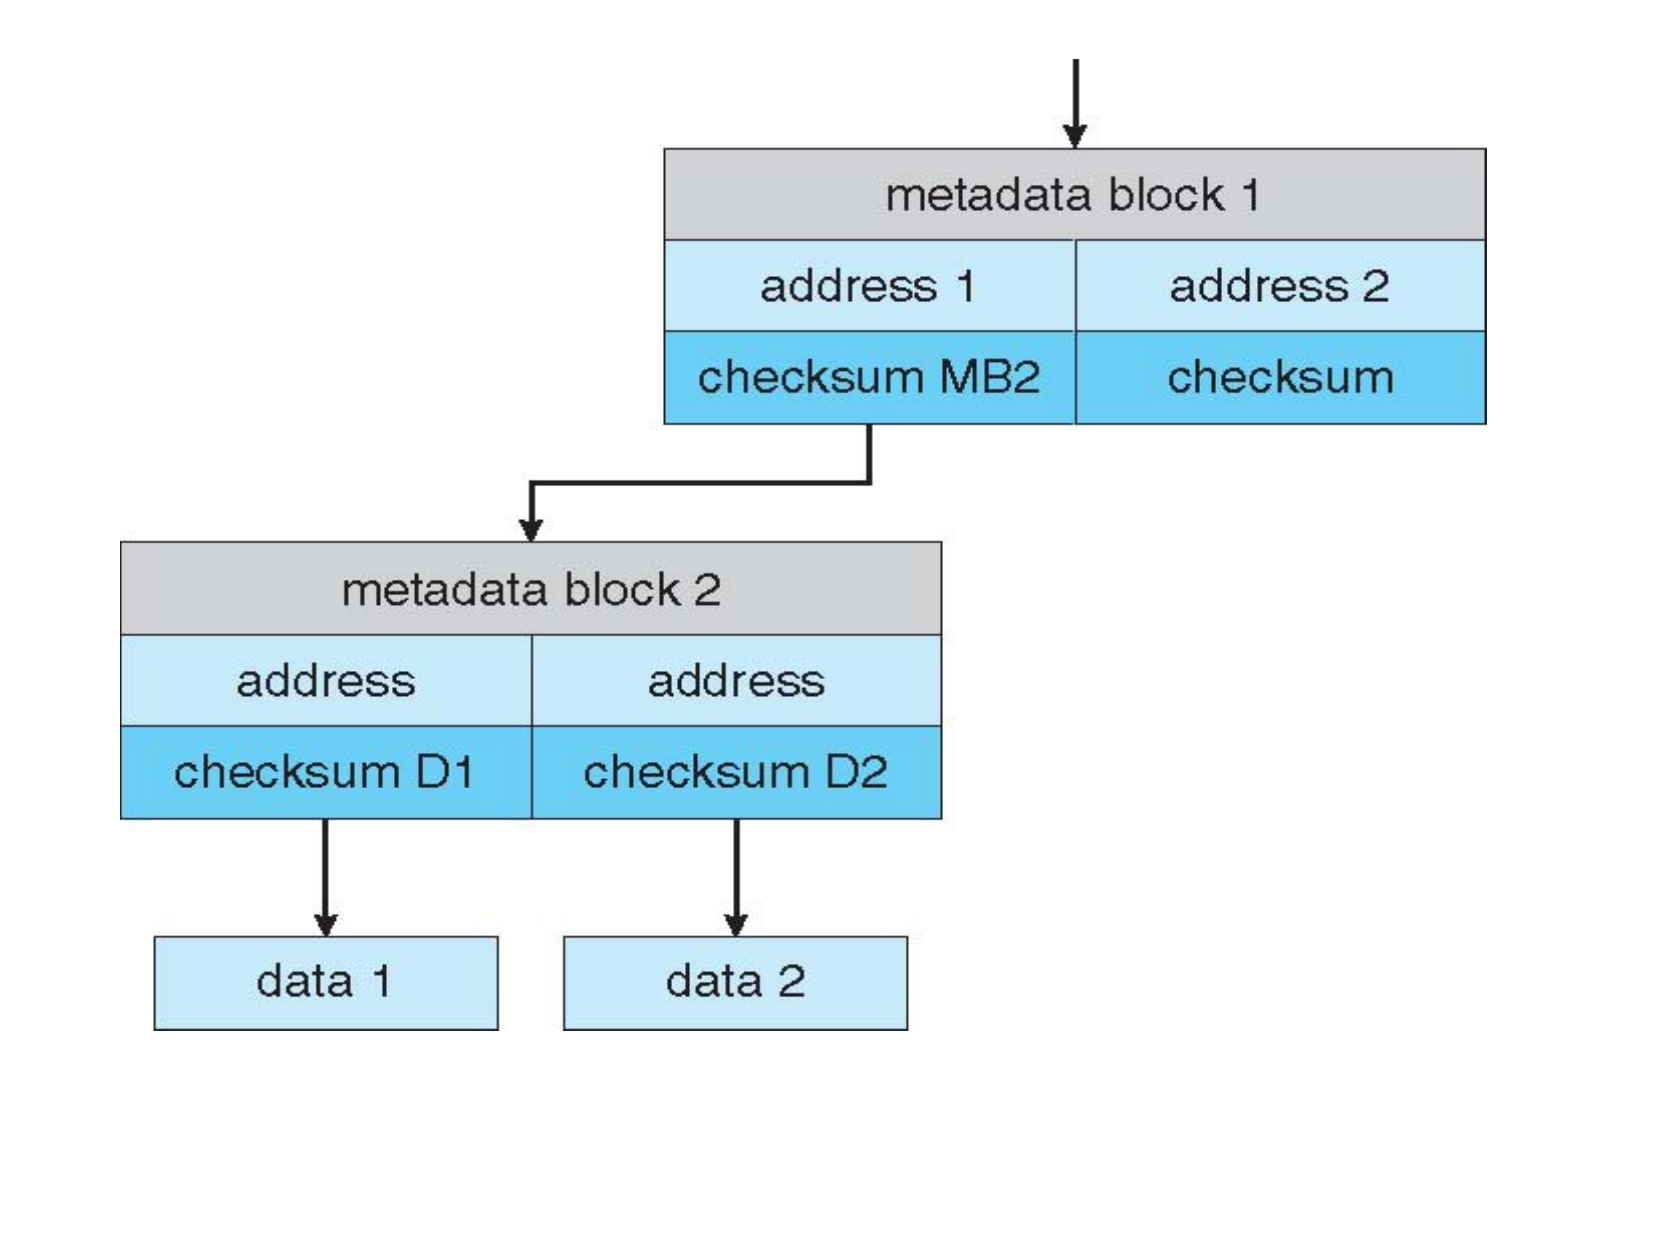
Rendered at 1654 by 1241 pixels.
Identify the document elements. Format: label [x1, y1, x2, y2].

picture [120, 59, 1487, 1031]
